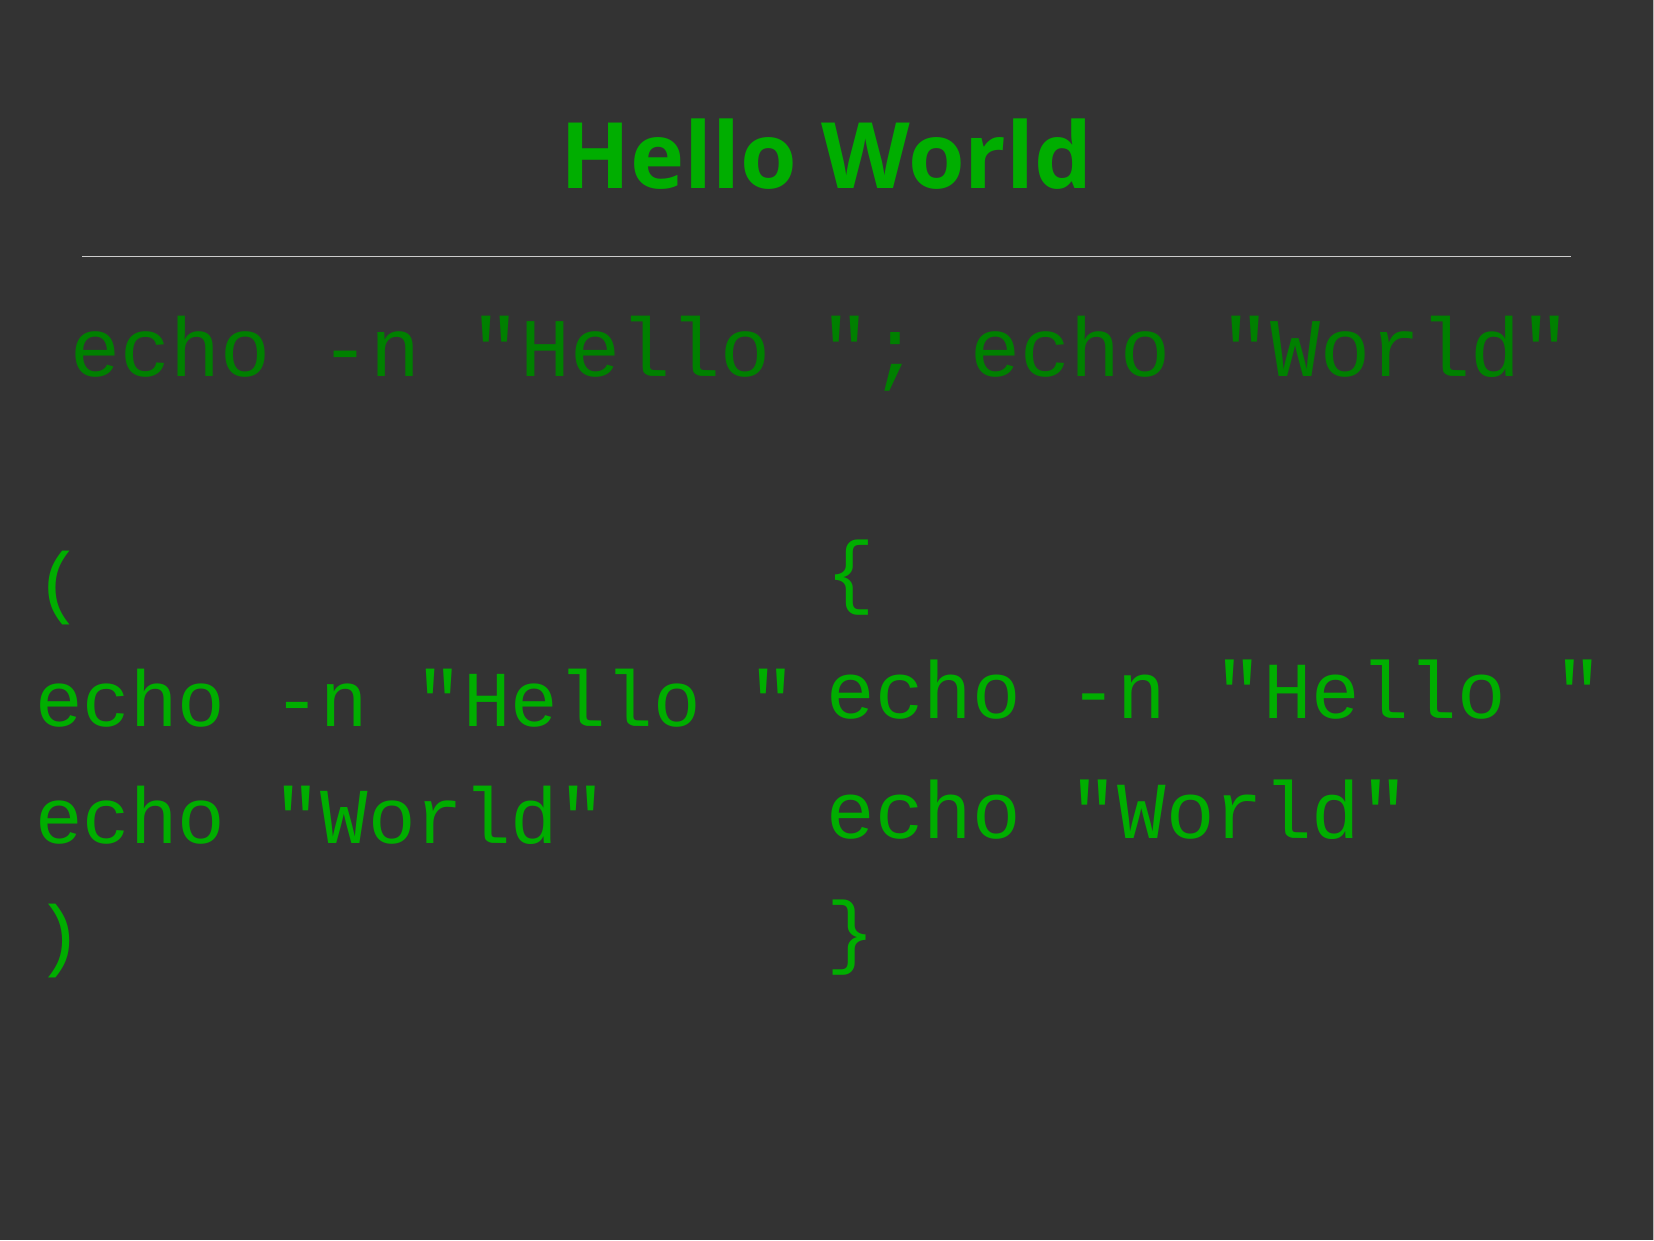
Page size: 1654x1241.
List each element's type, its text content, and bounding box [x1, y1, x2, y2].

list echo -n "Hello "; echo "World" [35, 307, 1607, 438]
list { echo -n "Hello " echo "World" } [826, 531, 1607, 1075]
title Hello World [82, 49, 1571, 257]
list ( echo -n "Hello " echo "World" ) [35, 543, 809, 1075]
